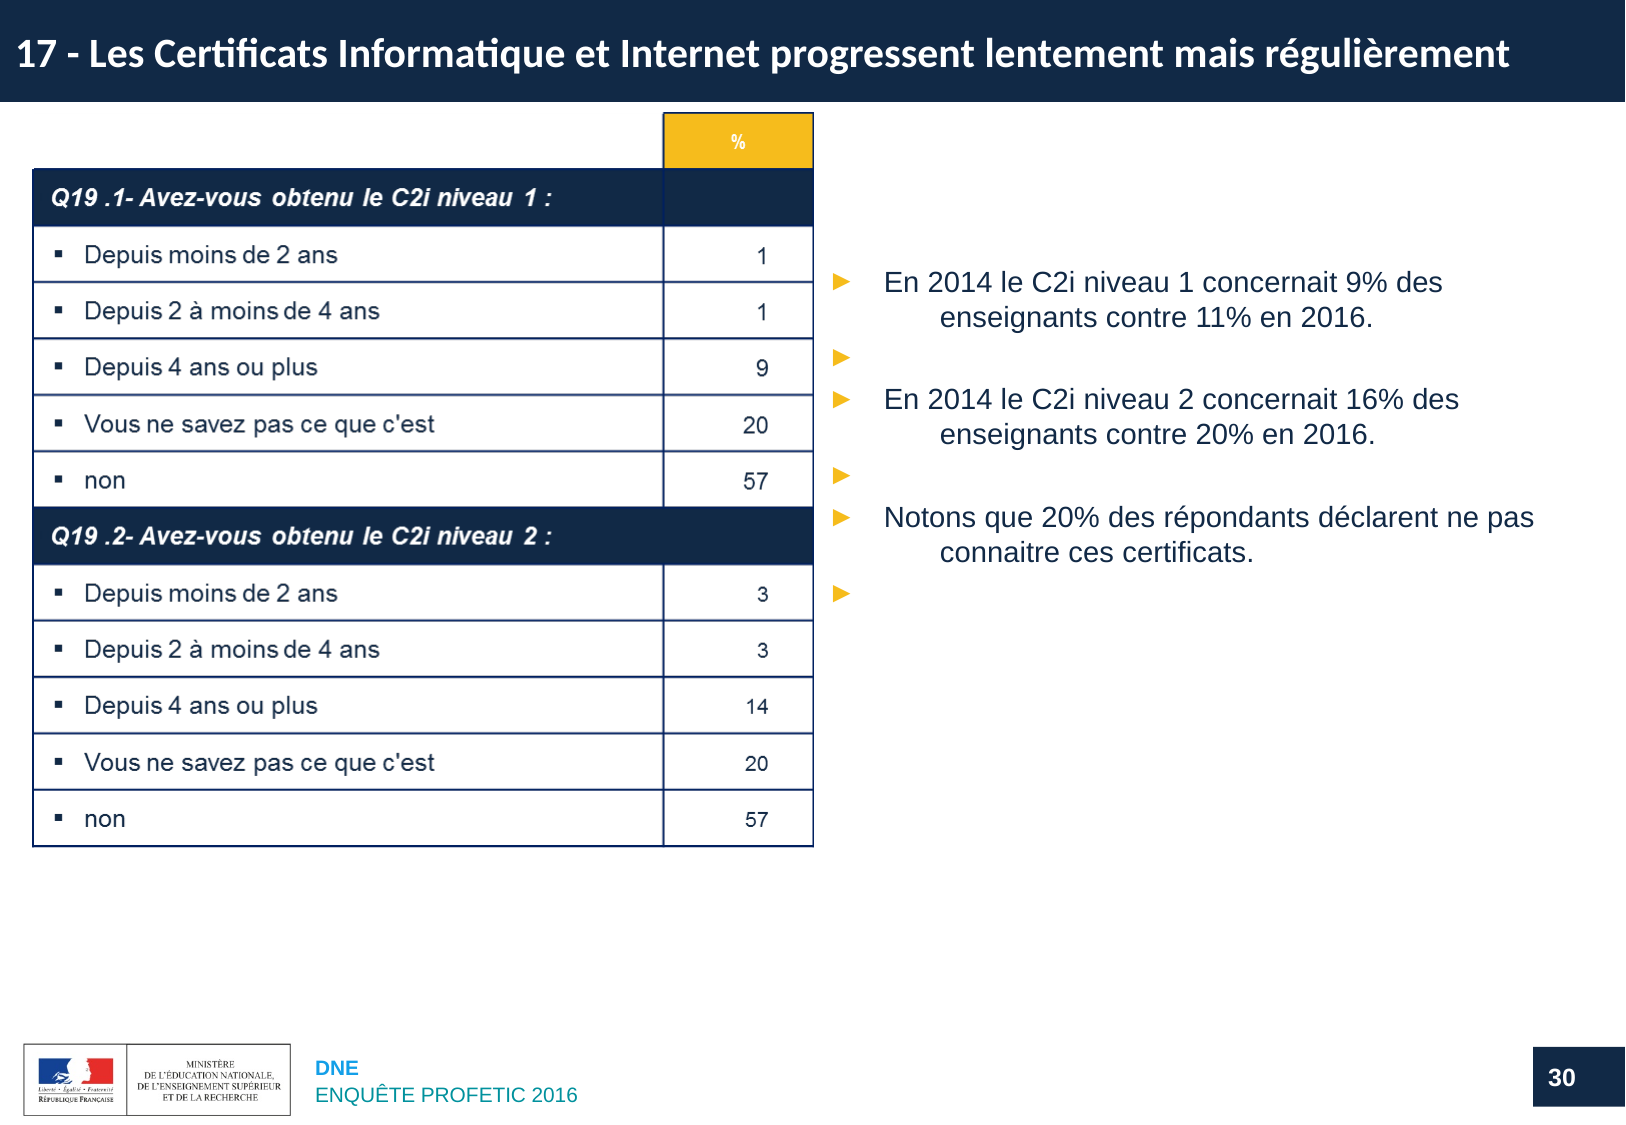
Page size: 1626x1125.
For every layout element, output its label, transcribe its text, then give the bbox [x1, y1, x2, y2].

text_box 30 [1533, 1046, 1625, 1107]
title 17 - Les Certificats Informatique et Internet progressent lentement mais régulièrement [0, 0, 1625, 102]
picture [32, 112, 814, 848]
list En 2014 le C2i niveau 1 concernait 9% des enseignants contre 11% en 2016. En 2014 le C2i niveau 2 concernait 16% des enseignants contre 20% en 2016. Notons que 20% des répondants déclarent ne pas connaitre ces certificats. [814, 255, 1581, 717]
